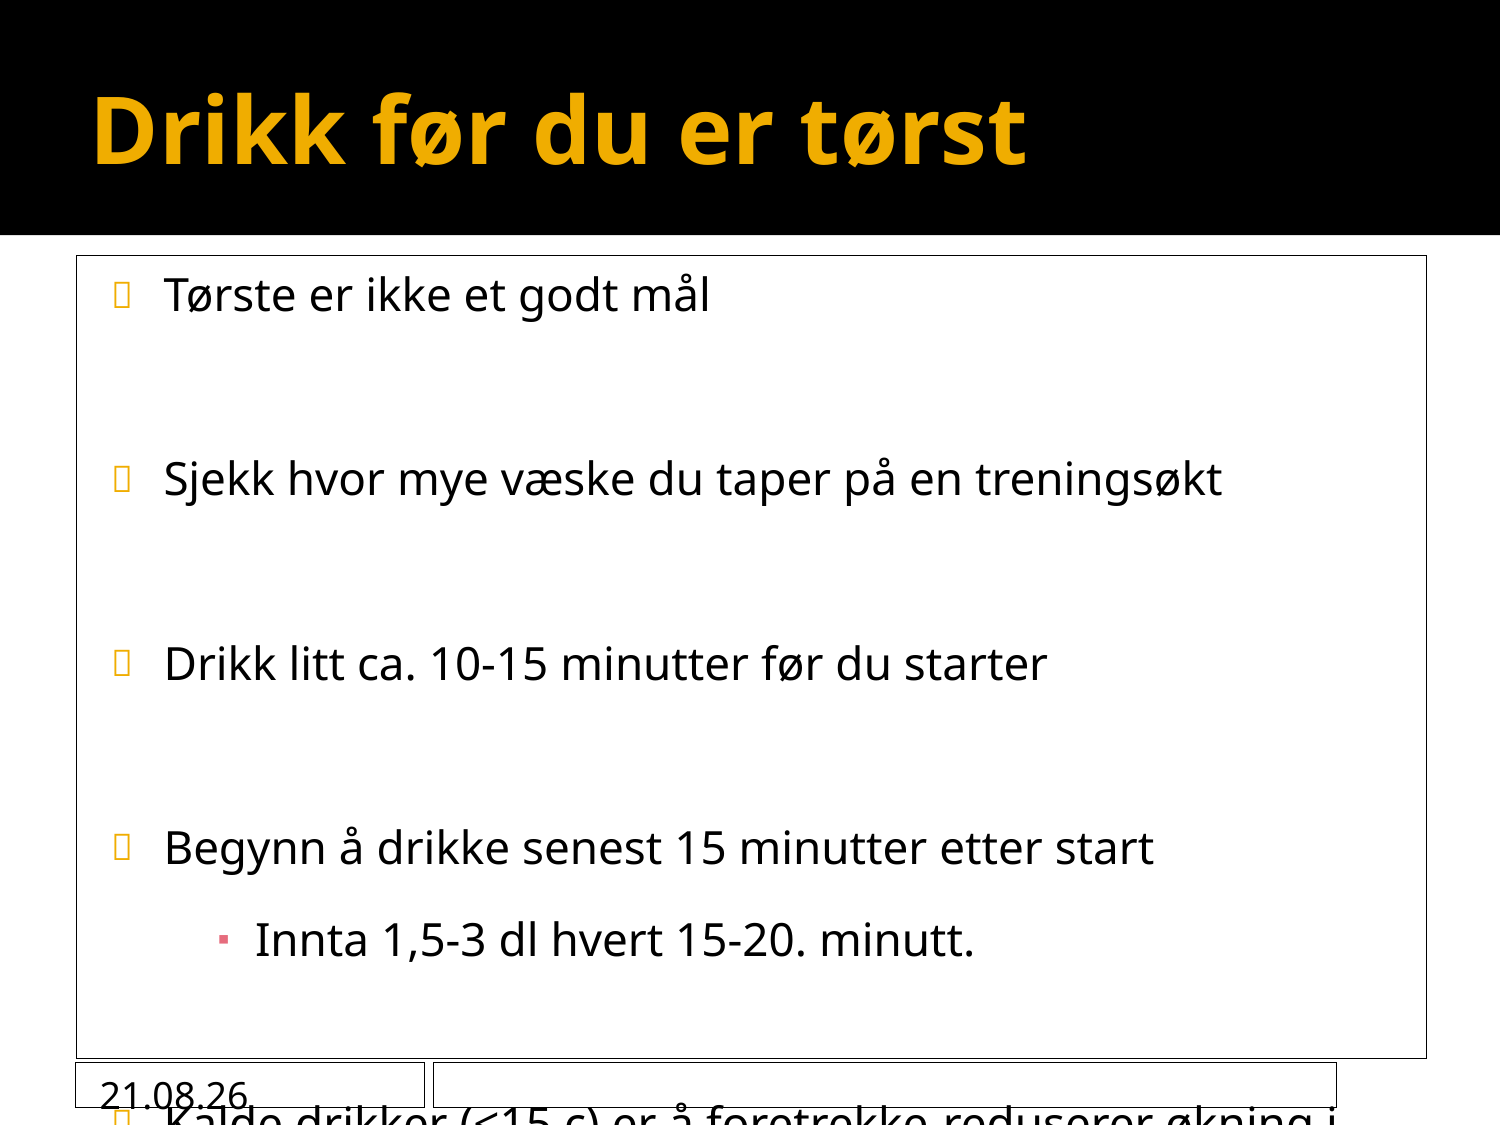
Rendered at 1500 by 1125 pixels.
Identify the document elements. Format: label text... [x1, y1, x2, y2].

list Tørste er ikke et godt mål Sjekk hvor mye væske du taper på en treningsøkt Drikk litt ca. 10-15 minutter før du starter Begynn å drikke senest 15 minutter etter start Innta 1,5-3 dl hvert 15-20. minutt. Kalde drikker (<15 c) er å foretrekke-reduserer økning i kroppstemp Går man opp i vekt under trening har væskeinntak vært for stort [76, 255, 1427, 1059]
title Drikk før du er tørst [75, 25, 1425, 231]
